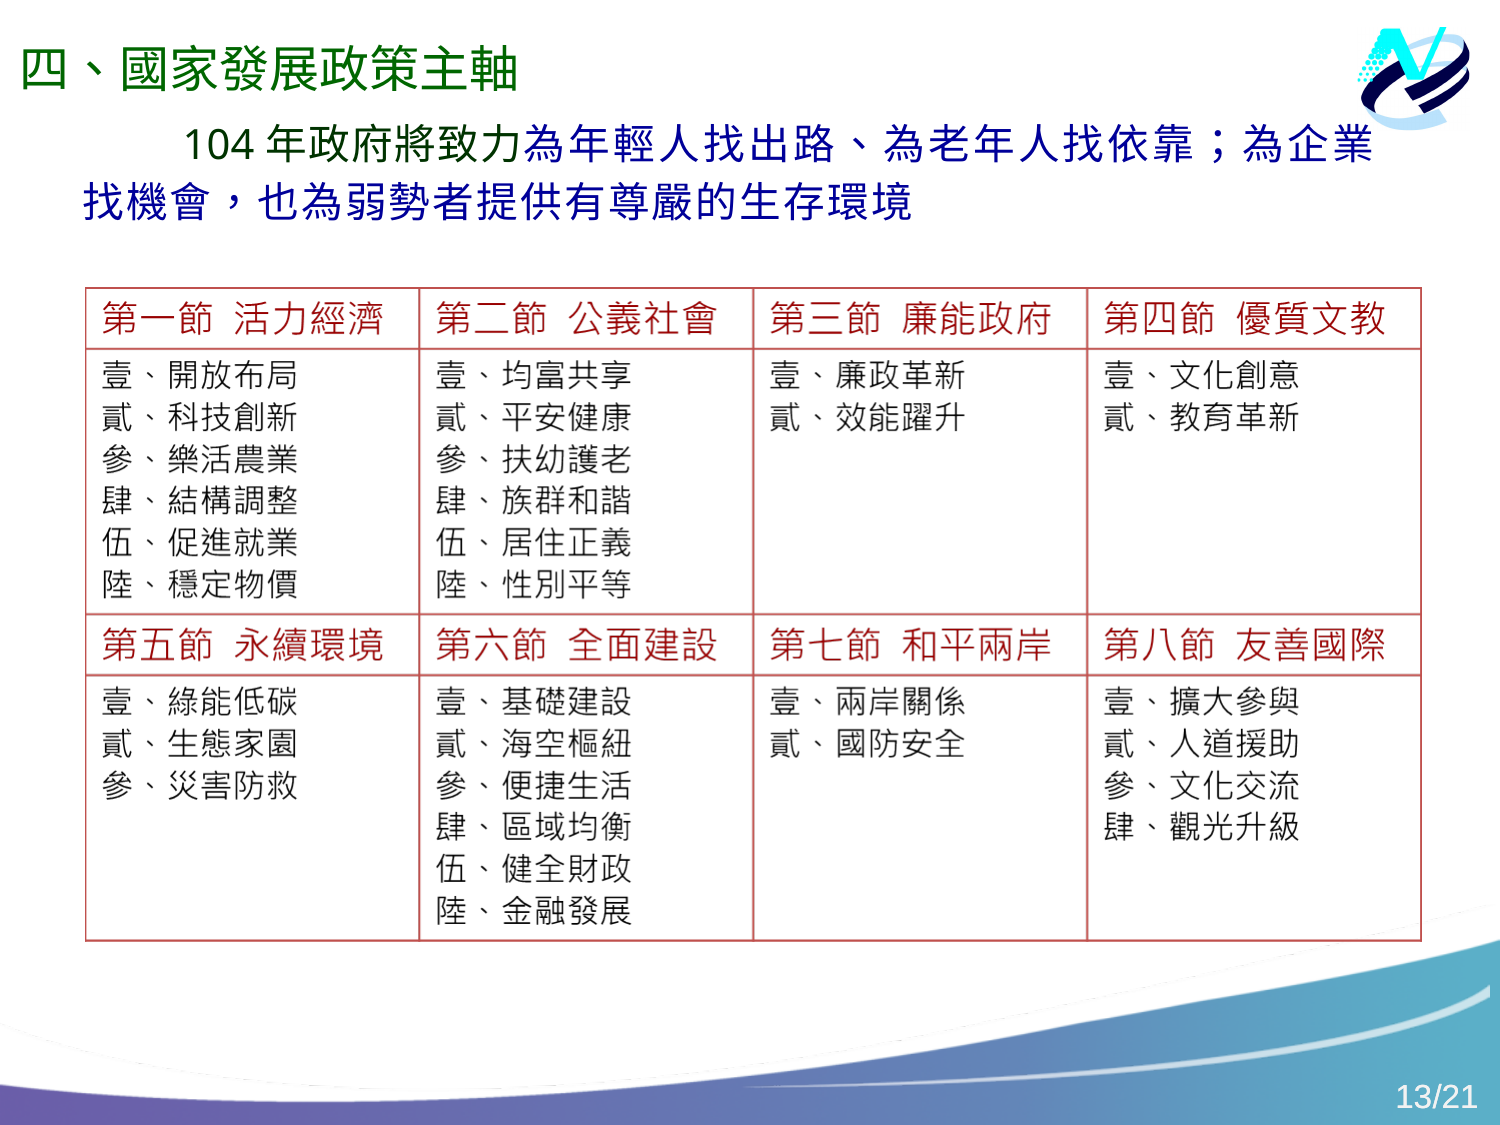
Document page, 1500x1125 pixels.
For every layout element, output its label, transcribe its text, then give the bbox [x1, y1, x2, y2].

picture [0, 284, 1500, 1125]
picture [1391, 106, 1470, 131]
picture [1357, 27, 1470, 31]
text_box 四、國家發展政策主軸 [19, 31, 1500, 106]
text_box 104年政府將致力為年輕人找出路、為老年人找依靠；為企業找機會，也為弱勢者提供有尊嚴的生存環境 [8, 101, 1391, 234]
